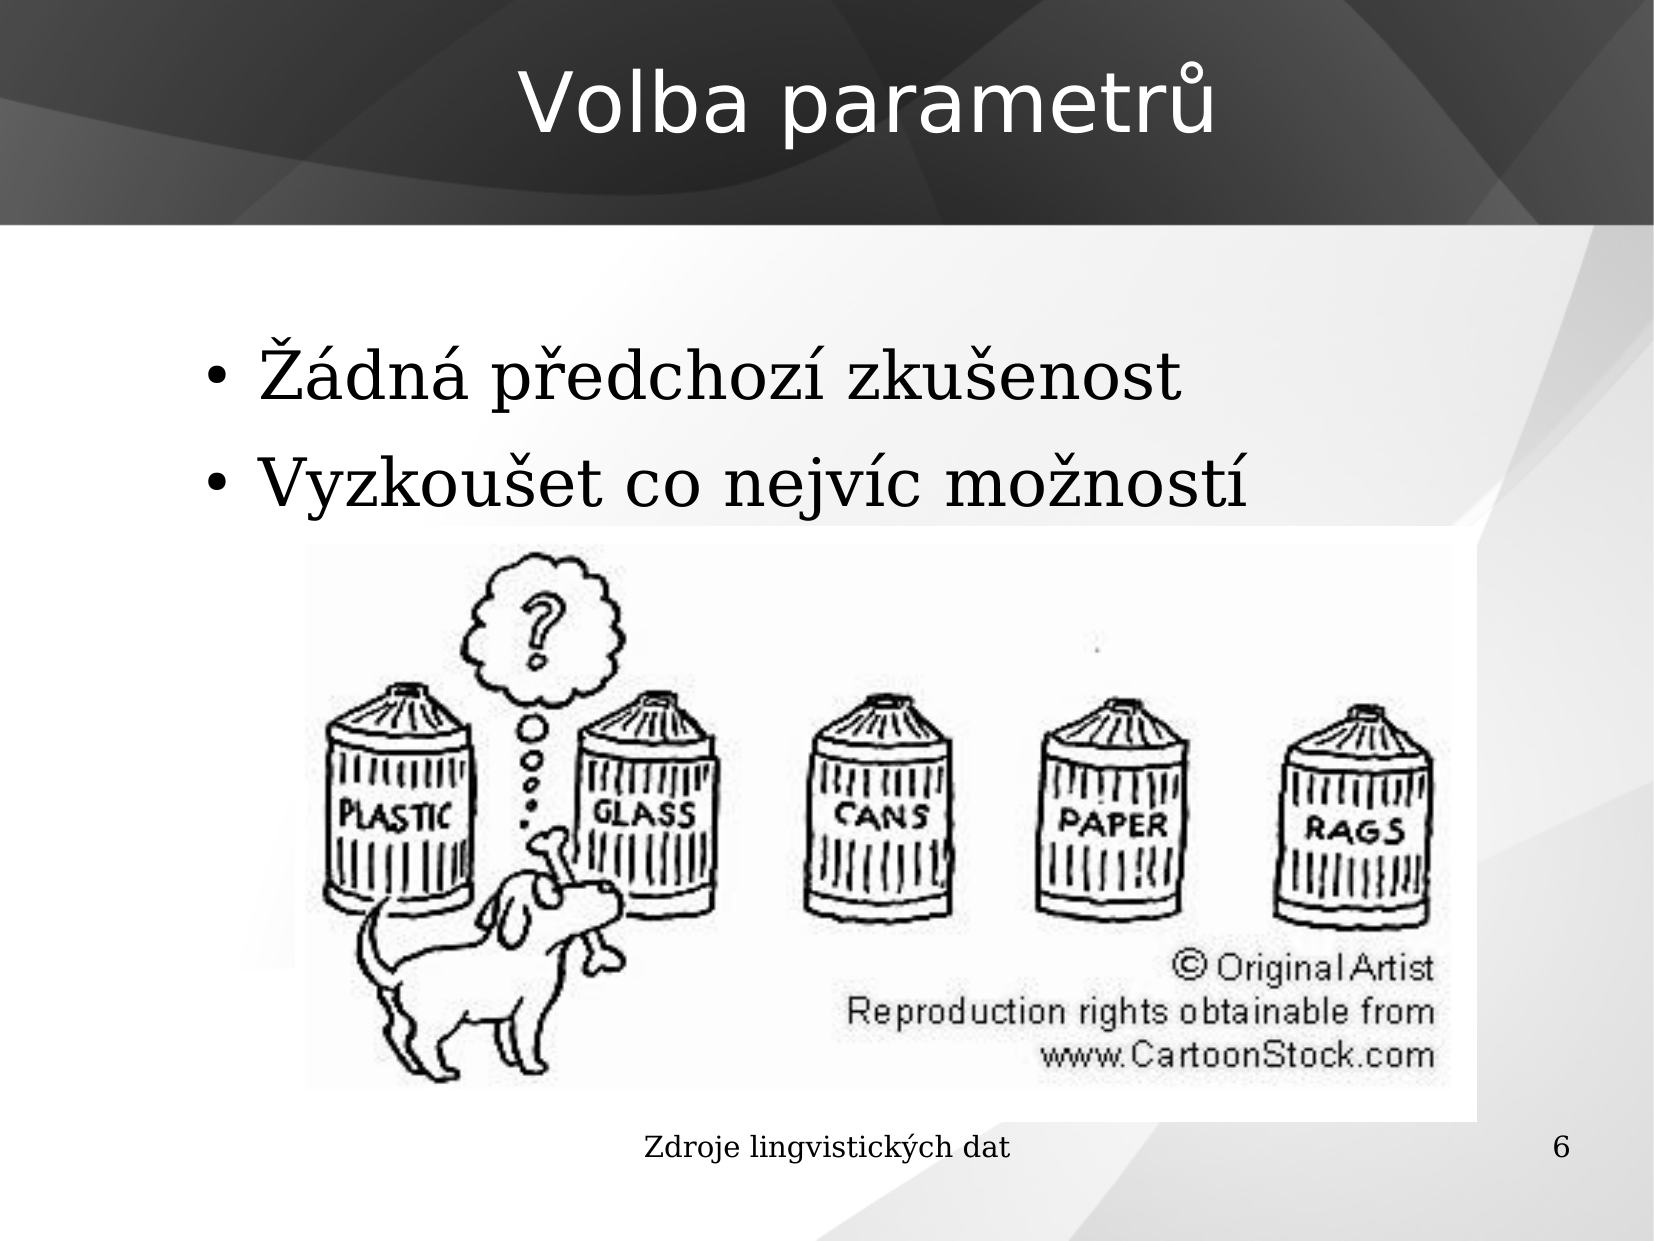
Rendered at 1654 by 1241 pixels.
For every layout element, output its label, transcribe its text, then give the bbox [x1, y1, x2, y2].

list Žádná předchozí zkušenost Vyzkoušet co nejvíc možností [187, 337, 1538, 998]
title Volba parametrů [124, 0, 1613, 208]
picture [0, 0, 1654, 1241]
